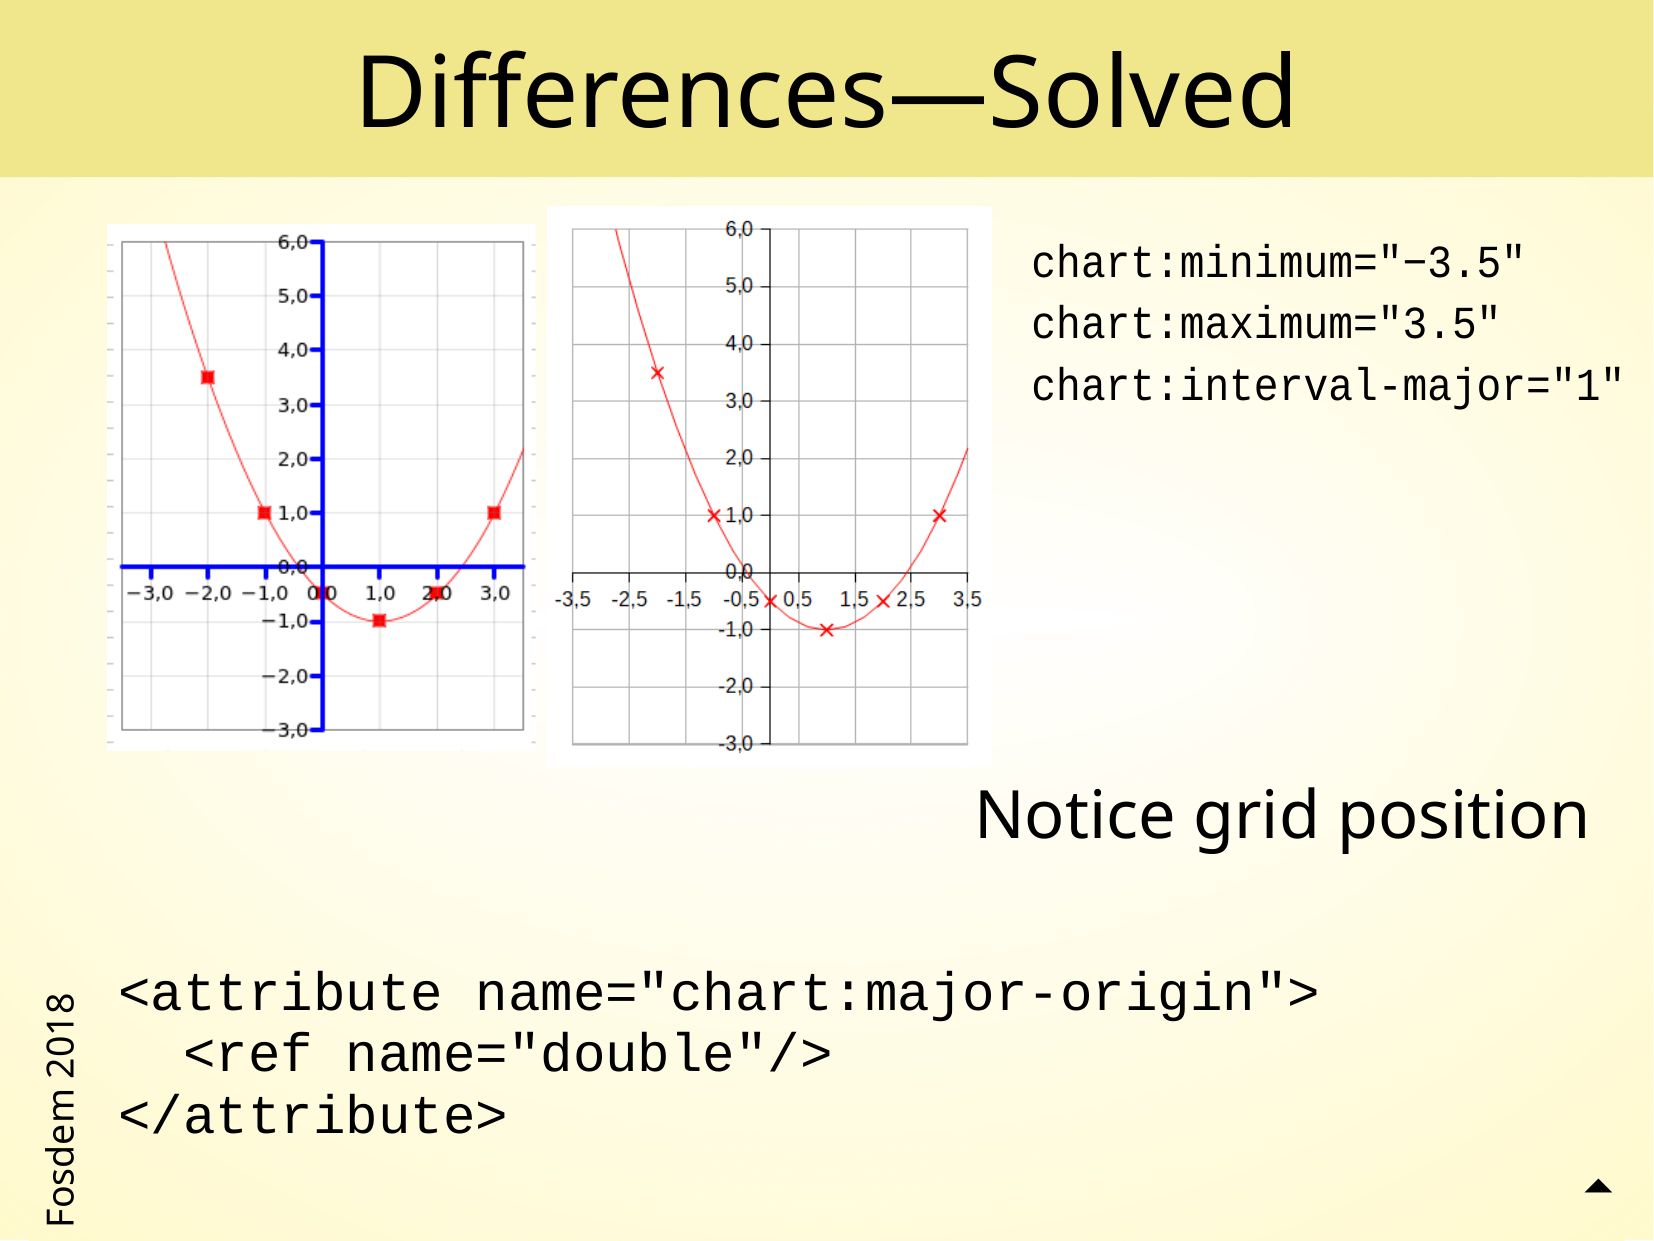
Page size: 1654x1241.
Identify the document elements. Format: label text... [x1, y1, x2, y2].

text_box ⏶ [1583, 1149, 1648, 1217]
text_box Notice grid position [974, 766, 1575, 856]
picture [547, 206, 992, 767]
picture [107, 224, 536, 751]
text_box <attribute name="chart:major-origin"> <ref name="double"/> </attribute> [118, 964, 1332, 1150]
text_box chart:minimum="−3.5" chart:maximum="3.5" chart:interval-major="1" [1031, 232, 1654, 417]
title Differences—Solved [0, 0, 1654, 178]
